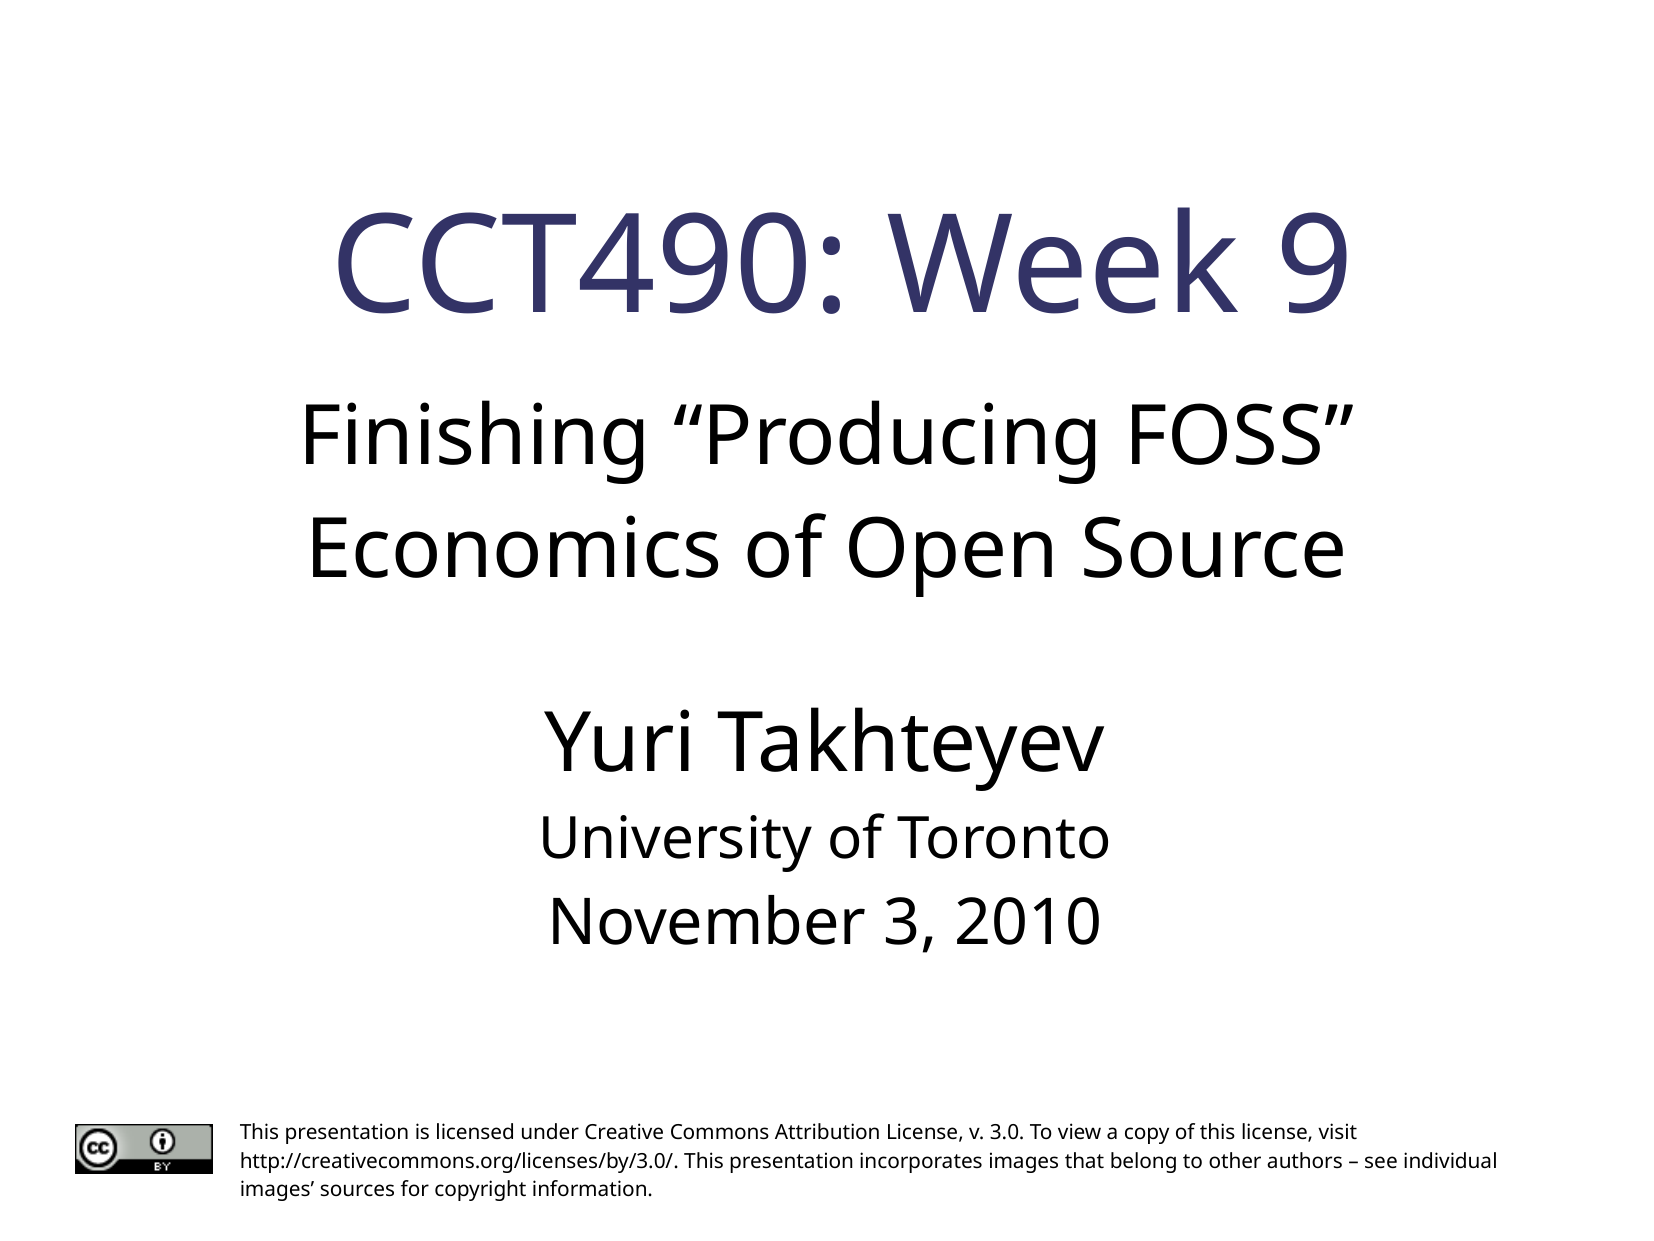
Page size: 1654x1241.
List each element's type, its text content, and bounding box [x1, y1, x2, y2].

text_box Yuri Takhteyev University of Toronto November 3, 2010 [150, 675, 1501, 941]
text_box This presentation is licensed under Creative Commons Attribution License, v. 3.0. To view a copy of this license, visit http://creativecommons.org/licenses/by/3.0/. This presentation incorporates images that belong to other authors – see individual images’ sources for copyright information. [225, 1110, 1576, 1201]
subtitle Finishing “Producing FOSS” Economics of Open Source [0, 375, 1654, 603]
title CCT490: Week 9 [34, 155, 1651, 363]
picture [75, 1124, 213, 1174]
